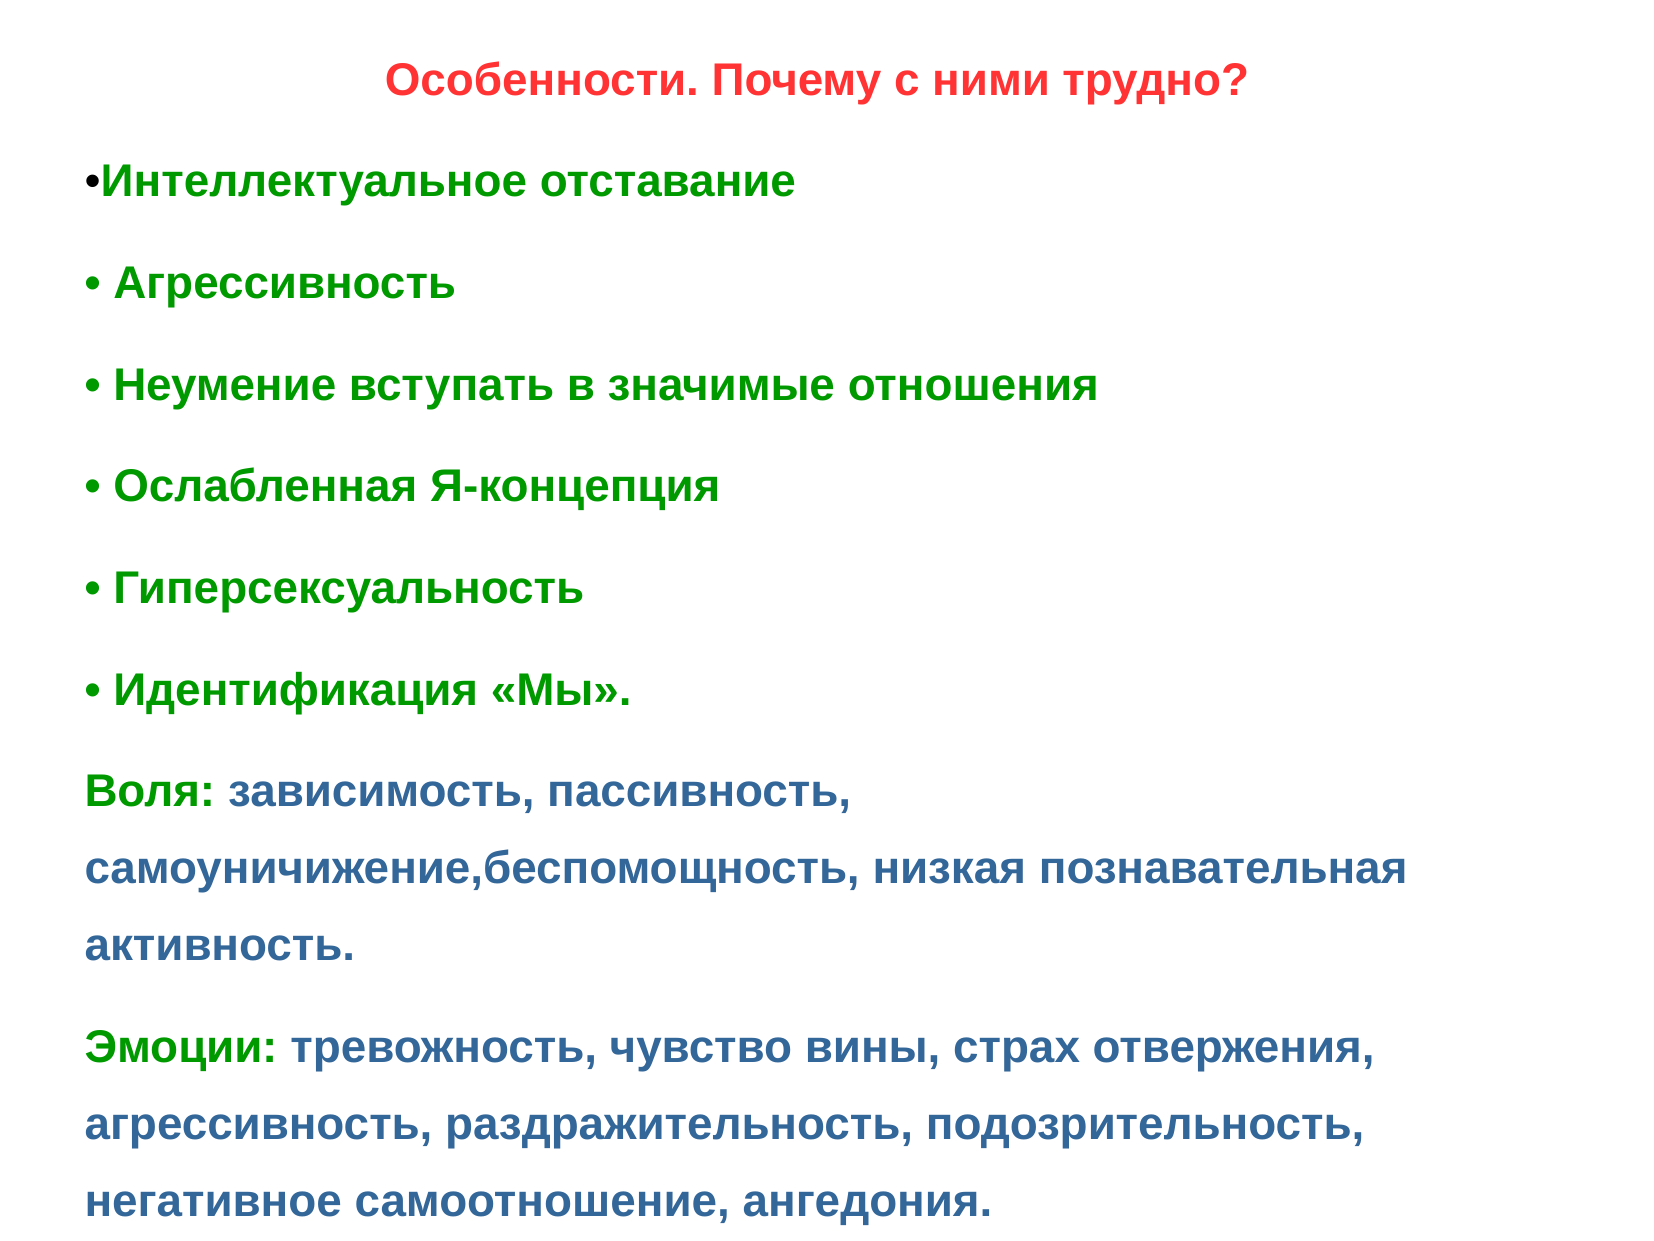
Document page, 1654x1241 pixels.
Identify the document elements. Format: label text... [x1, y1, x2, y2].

text_box Особенности. Почему с ними трудно? •Интеллектуальное отставание • Агрессивность • Неумение вступать в значимые отношения • Ослабленная Я-концепция • Гиперсексуальность • Идентификация «Мы». Воля: зависимость, пассивность, самоуничижение,беспомощность, низкая познавательная активность. Эмоции: тревожность, чувство вины, страх отвержения, агрессивность, раздражительность, подозрительность, негативное самоотношение, ангедония. [69, 20, 1565, 1241]
